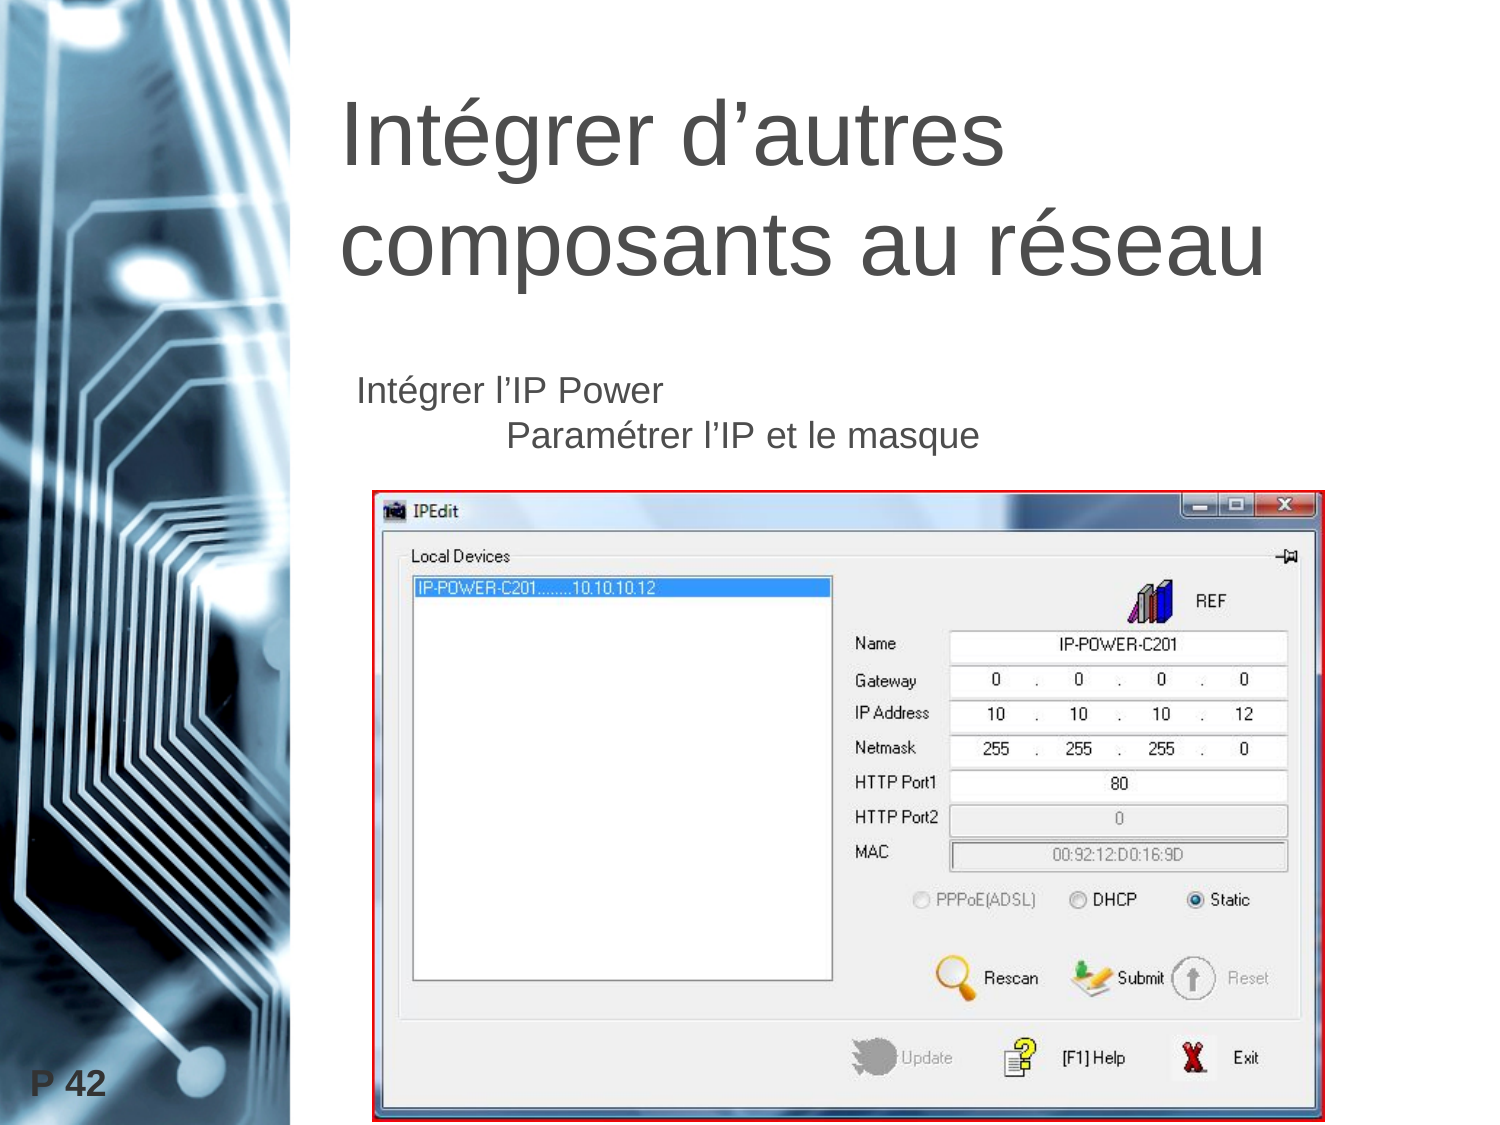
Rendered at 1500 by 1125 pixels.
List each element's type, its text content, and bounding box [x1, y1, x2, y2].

title Intégrer d’autres composants au réseau [324, 125, 1463, 243]
text_box Intégrer l’IP Power Paramétrer l’IP et le masque [341, 358, 1433, 479]
text_box [311, 353, 1410, 525]
picture [0, 0, 1500, 1125]
